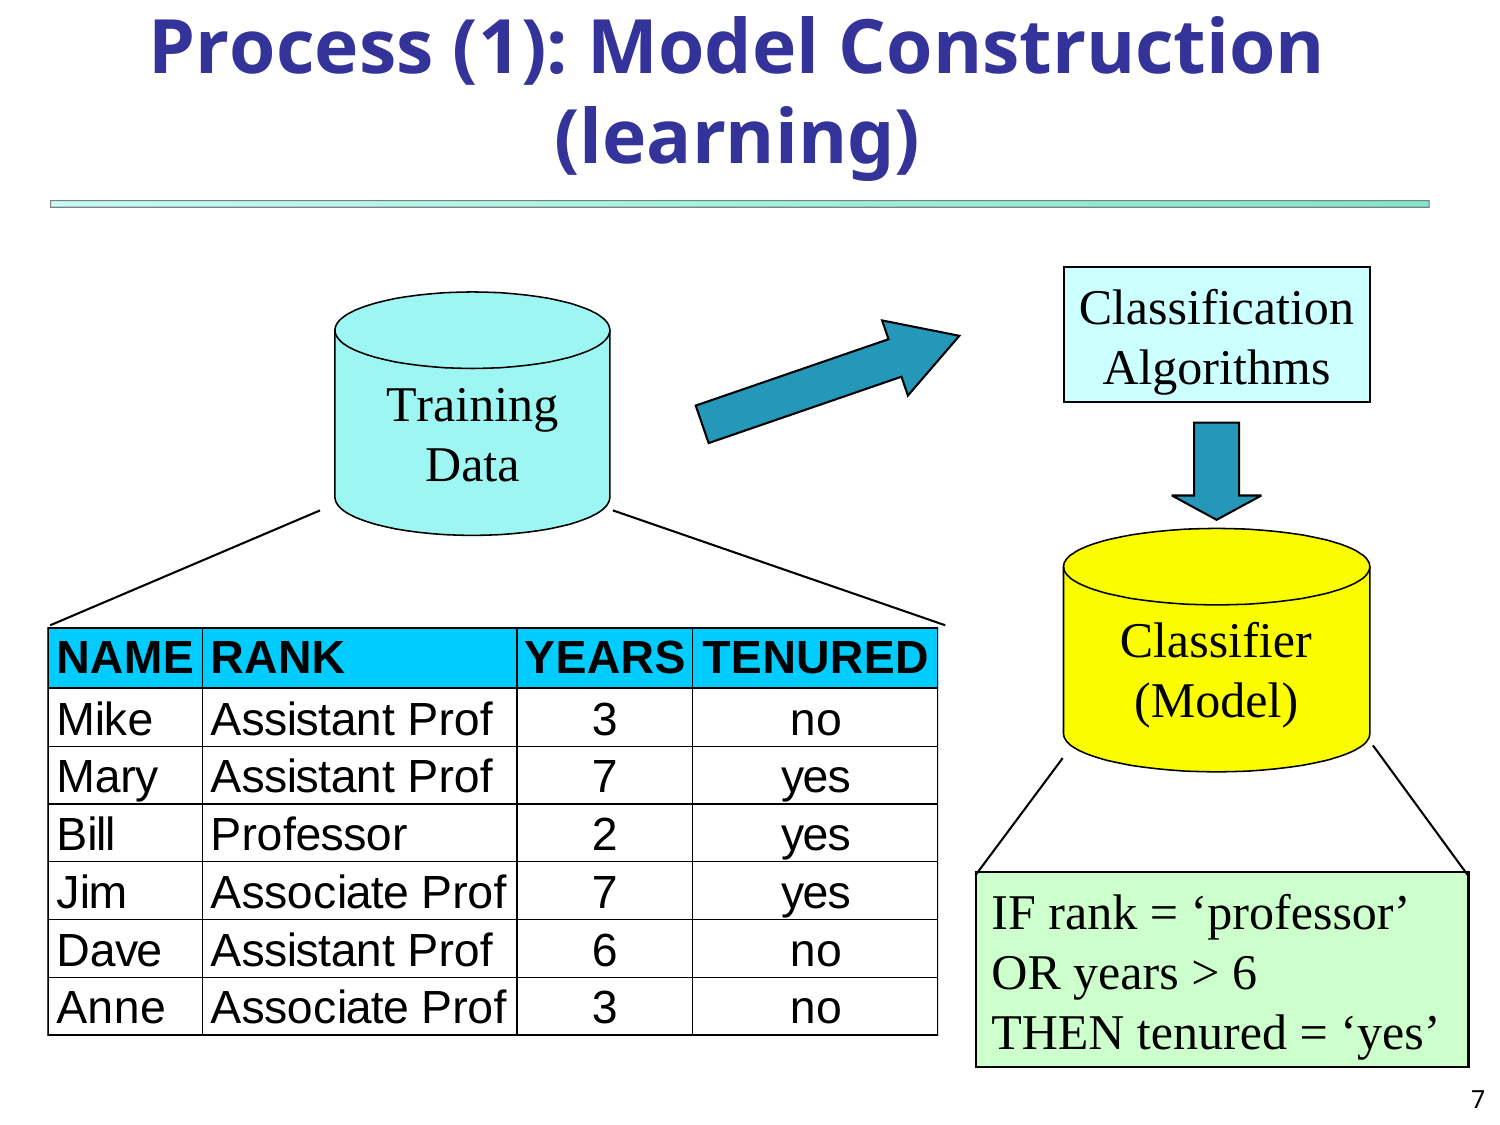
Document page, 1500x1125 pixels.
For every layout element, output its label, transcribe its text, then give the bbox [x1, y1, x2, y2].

text_box IF rank = ‘professor’ OR years > 6 THEN tenured = ‘yes’ [976, 872, 1469, 1068]
title Process (1): Model Construction (learning) [74, 0, 1400, 187]
text_box [695, 320, 960, 444]
text_box <number> [1187, 1062, 1500, 1125]
text_box Training Data [350, 363, 594, 500]
picture [334, 291, 613, 539]
picture [1062, 527, 1373, 775]
text_box [1171, 422, 1262, 520]
text_box Classifier (Model) [1104, 600, 1328, 736]
chart [47, 627, 940, 1038]
text_box Classification Algorithms [1063, 266, 1370, 403]
